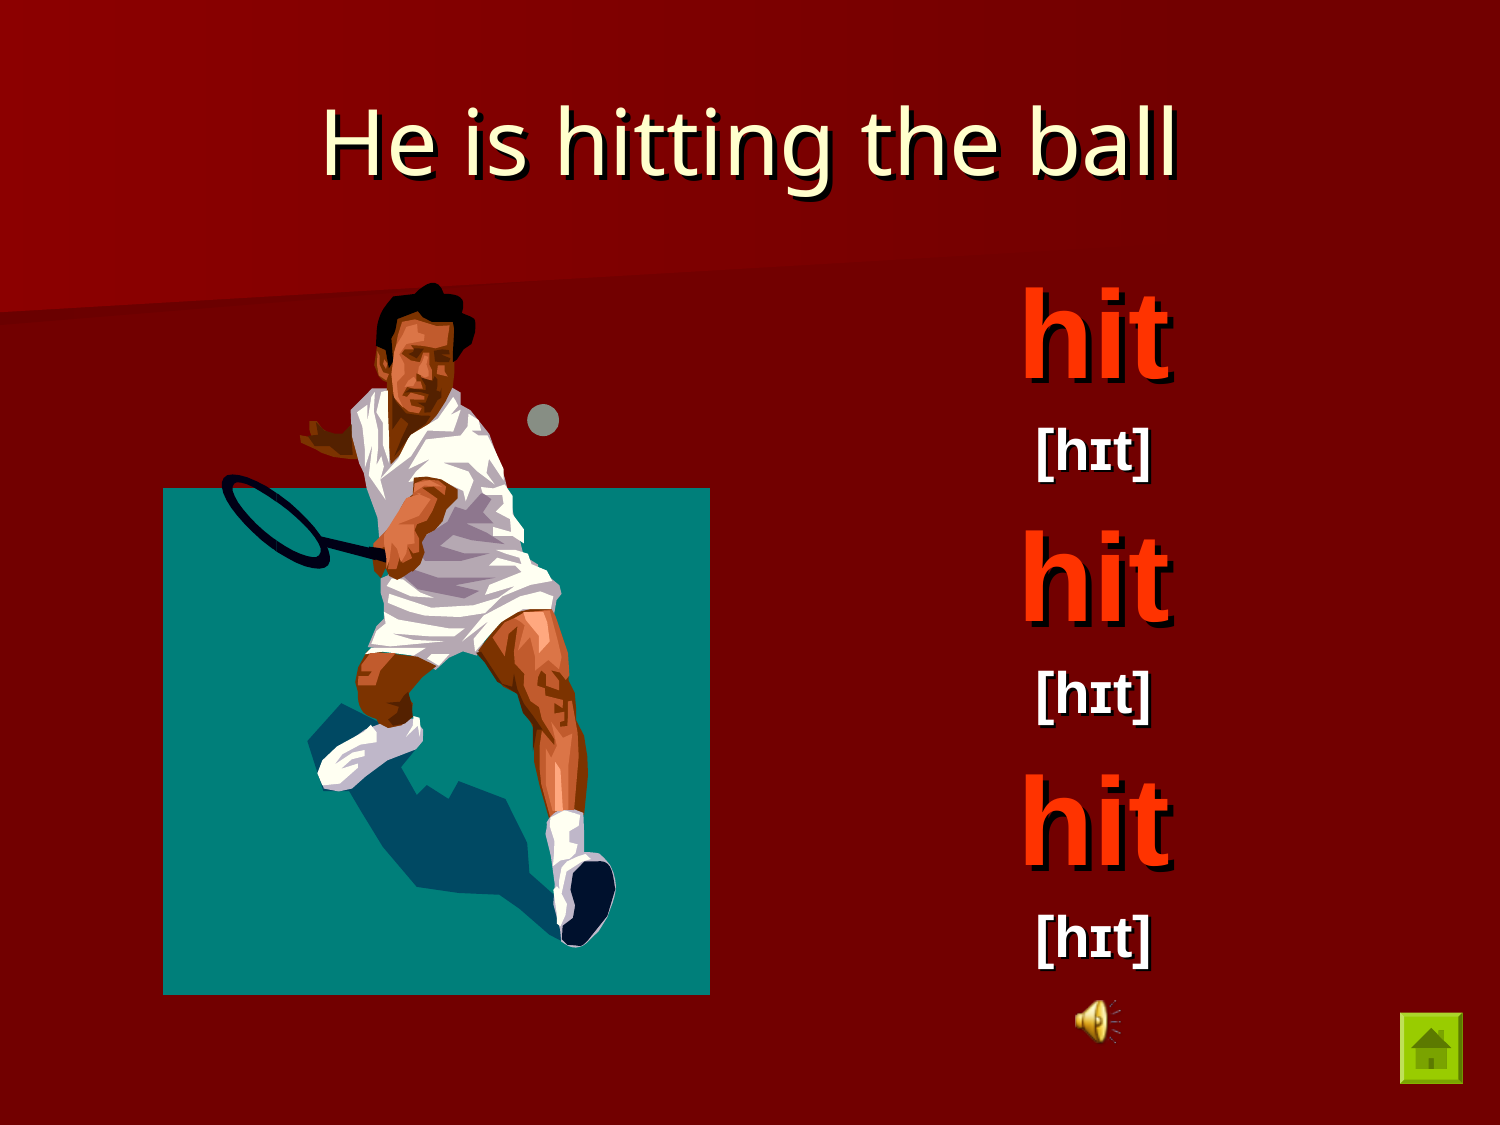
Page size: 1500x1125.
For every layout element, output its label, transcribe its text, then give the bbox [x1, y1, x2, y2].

list hit [hɪt] hit [hɪt] hit [hɪt] [762, 262, 1426, 1000]
picture [1074, 999, 1126, 1051]
text_box [1401, 1012, 1463, 1084]
picture [162, 275, 710, 995]
title He is hitting the ball [75, 45, 1426, 233]
